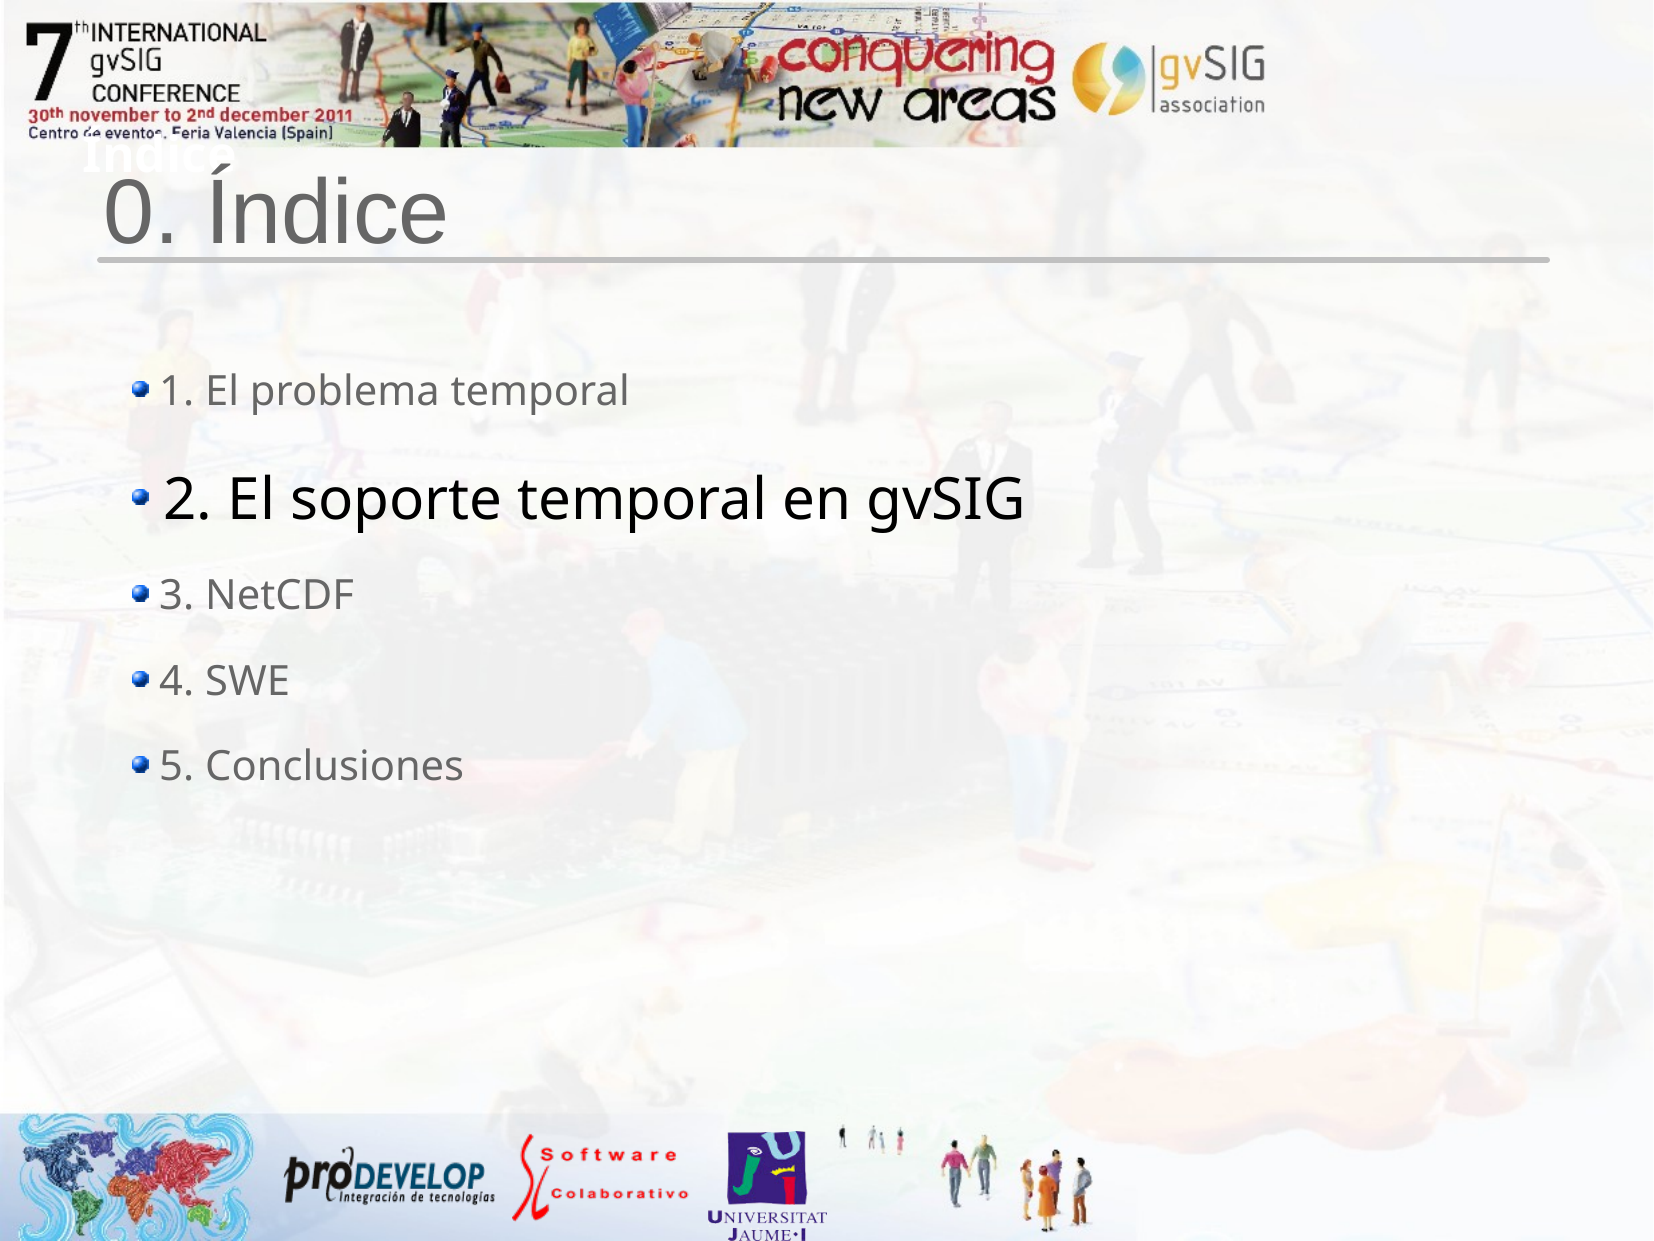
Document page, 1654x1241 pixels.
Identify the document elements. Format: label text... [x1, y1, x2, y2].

list [82, 290, 1571, 1109]
title Índice [82, 49, 1571, 257]
picture [0, 0, 1654, 1241]
text_box 0. Índice [88, 153, 466, 271]
